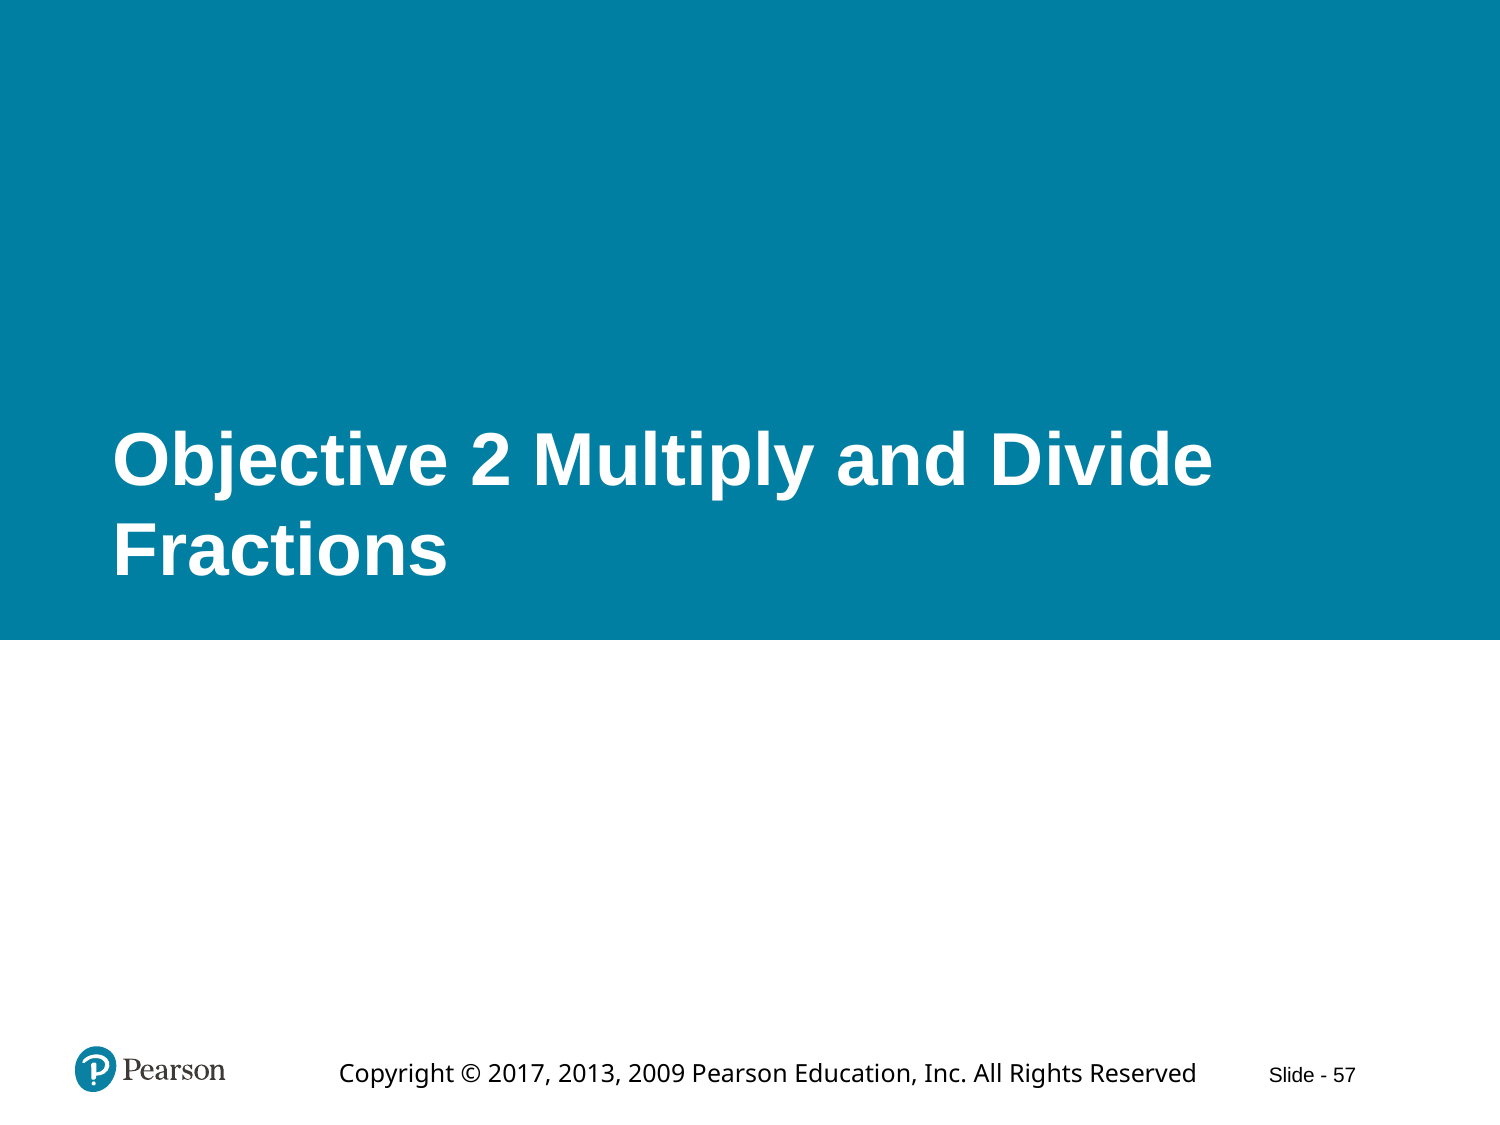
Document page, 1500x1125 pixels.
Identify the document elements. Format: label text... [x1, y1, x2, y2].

title Objective 2 Multiply and Divide Fractions [112, 125, 1388, 591]
